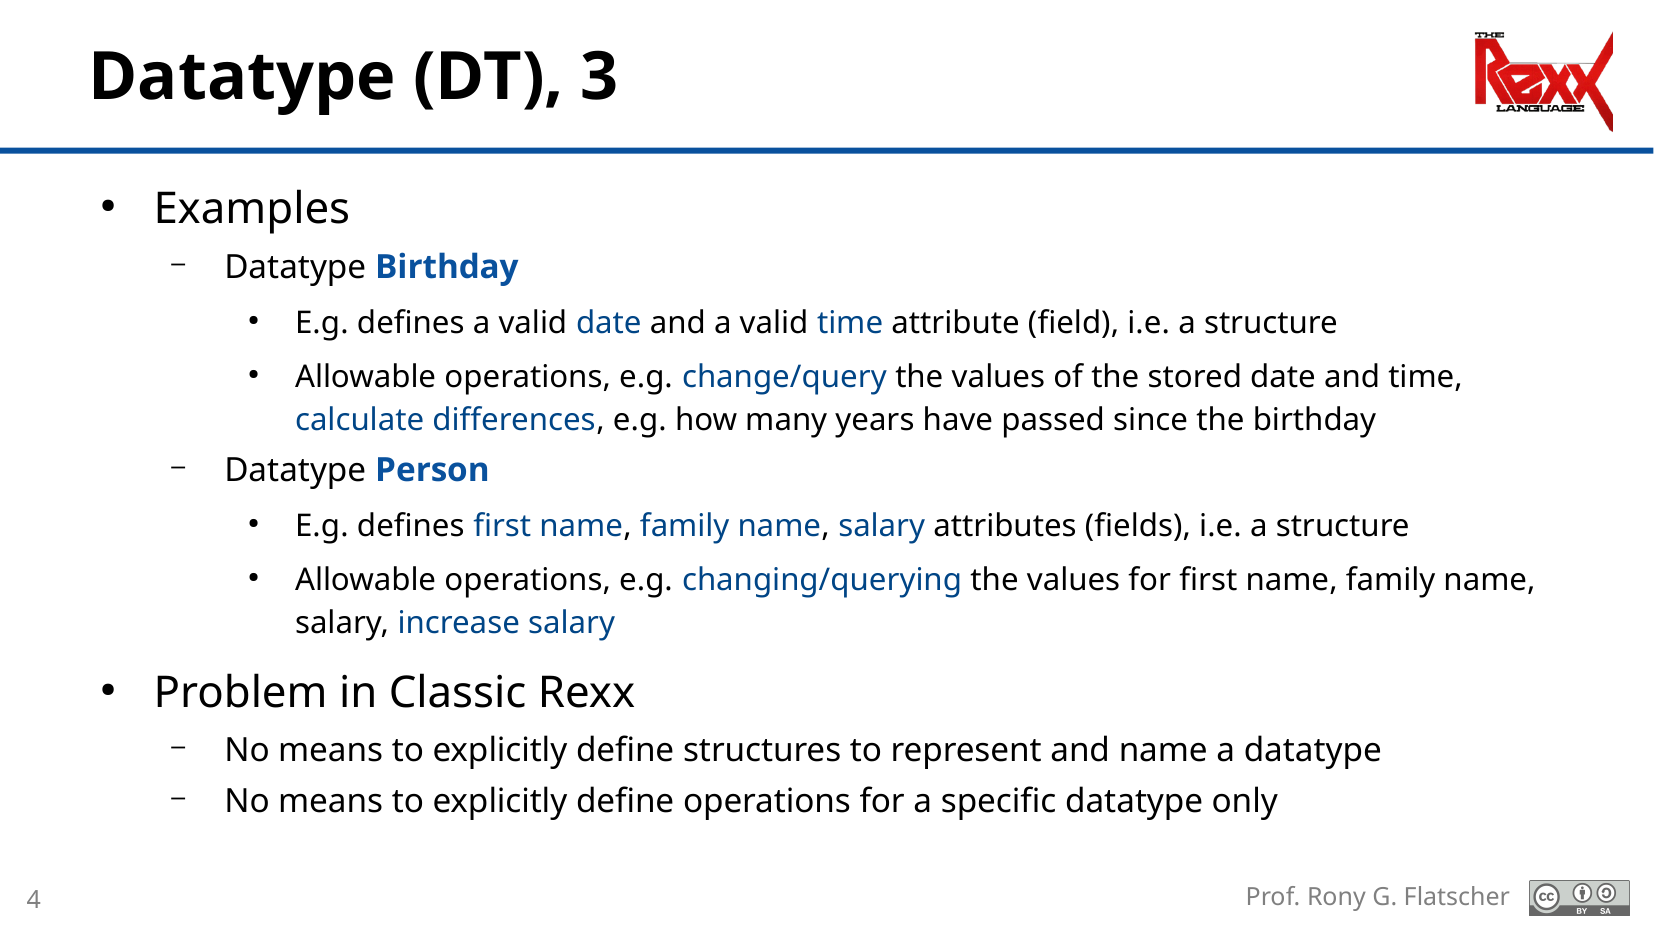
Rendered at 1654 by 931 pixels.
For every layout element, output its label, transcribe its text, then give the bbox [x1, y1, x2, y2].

list Examples Datatype Birthday E.g. defines a valid date and a valid time attribute (field), i.e. a structure Allowable operations, e.g. change/query the values of the stored date and time, calculate differences, e.g. how many years have passed since the birthday Datatype Person E.g. defines first name, family name, salary attributes (fields), i.e. a structure Allowable operations, e.g. changing/querying the values for first name, family name, salary, increase salary Problem in Classic Rexx No means to explicitly define structures to represent and name a datatype No means to explicitly define operations for a specific datatype only [82, 177, 1571, 857]
title Datatype (DT), 3 [29, 0, 1654, 148]
